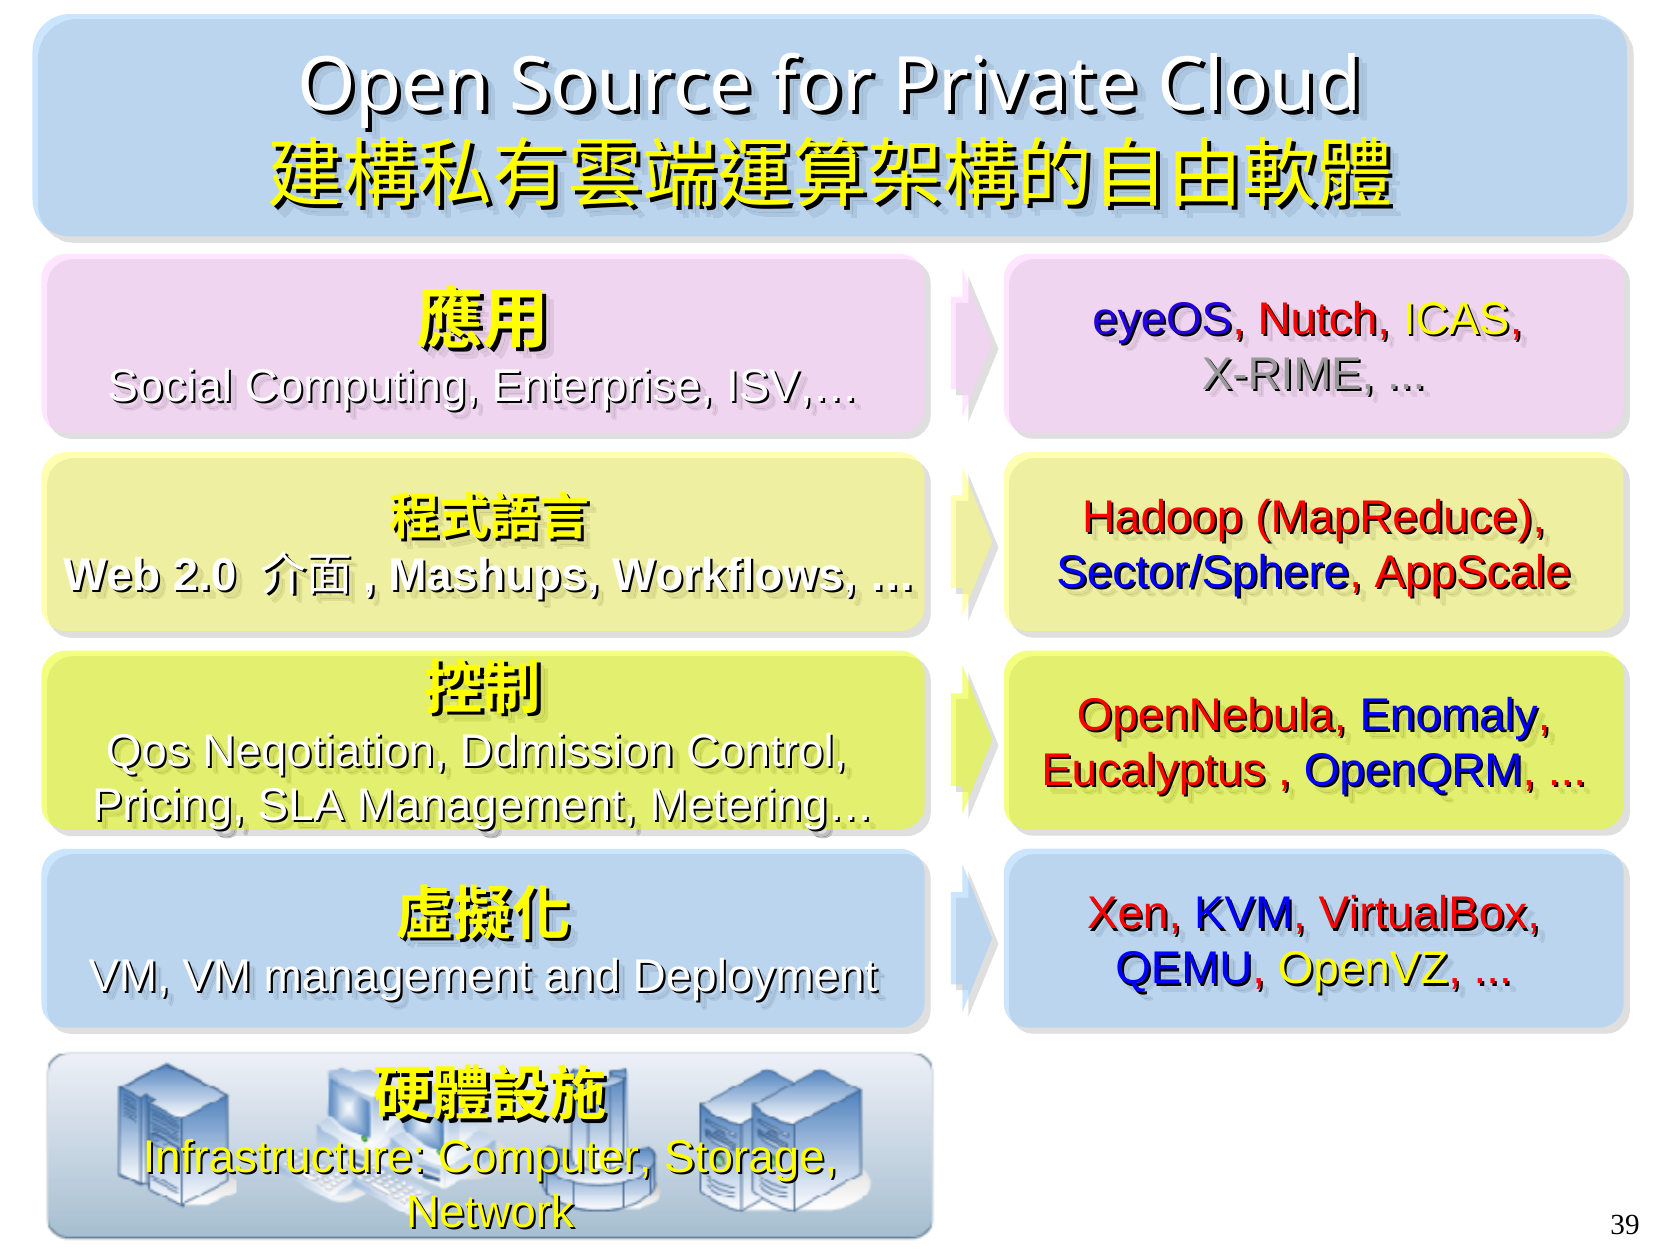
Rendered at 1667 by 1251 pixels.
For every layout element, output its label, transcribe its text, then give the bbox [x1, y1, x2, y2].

text_box 虛擬化 VM, VM management and Deployment [41, 848, 925, 1028]
text_box 硬體設施 Infrastructure: Computer, Storage, Network [41, 1047, 940, 1246]
text_box [950, 864, 993, 1013]
text_box OpenNebula, Enomaly, Eucalyptus , OpenQRM, ... [1003, 650, 1624, 830]
text_box [950, 269, 993, 418]
text_box Hadoop (MapReduce), Sector/Sphere, AppScale [1003, 452, 1624, 632]
text_box [950, 665, 993, 814]
text_box 應用 Social Computing, Enterprise, ISV,… [41, 253, 925, 433]
text_box [950, 467, 993, 616]
text_box 控制 Qos Neqotiation, Ddmission Control, Pricing, SLA Management, Metering… [41, 650, 925, 830]
text_box eyeOS, Nutch, ICAS, X-RIME, ... [1003, 253, 1624, 433]
text_box 程式語言 Web 2.0 介面, Mashups, Workflows, … [41, 452, 925, 632]
text_box Open Source for Private Cloud 建構私有雲端運算架構的自由軟體 [32, 14, 1628, 237]
text_box Xen, KVM, VirtualBox, QEMU, OpenVZ, ... [1003, 848, 1624, 1028]
